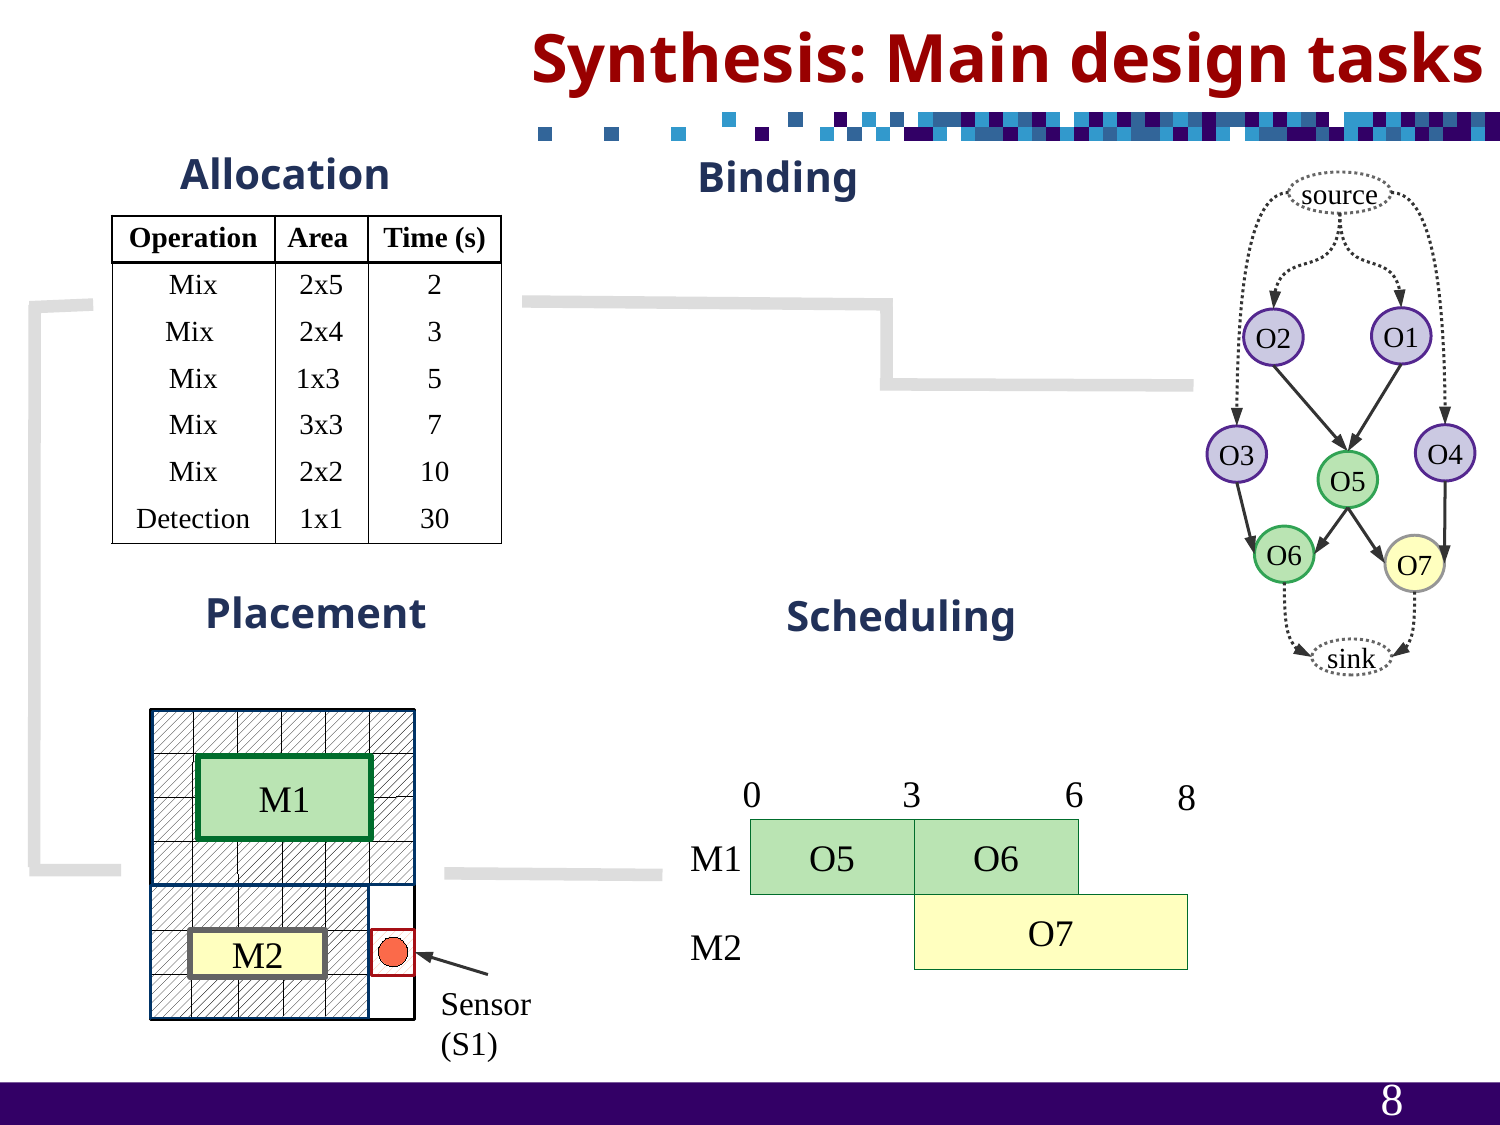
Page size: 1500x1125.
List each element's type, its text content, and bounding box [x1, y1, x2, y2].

text_box sink [1311, 638, 1392, 676]
text_box O4 [1415, 424, 1475, 481]
table_cell 3x3 [276, 403, 368, 450]
table_cell 5 [369, 356, 501, 403]
text_box Scheduling [740, 587, 1063, 635]
text_box O7 [1384, 535, 1445, 592]
text_box M1 [675, 826, 750, 887]
text_box O6 [1254, 526, 1315, 583]
table_cell Mix [113, 450, 275, 497]
text_box 3 [887, 762, 963, 819]
text_box O1 [1371, 307, 1432, 364]
text_box O2 [1243, 309, 1304, 366]
text_box Placement [173, 584, 459, 632]
text_box O5 [750, 819, 914, 895]
text_box O6 [914, 819, 1079, 895]
table_cell Mix [113, 309, 275, 356]
table_cell 1x3 [276, 356, 368, 403]
text_box M2 [675, 915, 788, 976]
table_cell Mix [113, 356, 275, 403]
title Synthesis: Main design tasks [0, 5, 1500, 106]
text_box O7 [914, 894, 1188, 970]
table_cell Mix [113, 264, 275, 309]
text_box 8 [1162, 765, 1238, 826]
text_box Binding [683, 155, 896, 203]
text_box M1 [198, 755, 371, 840]
text_box O5 [1318, 451, 1378, 508]
table_header Area [276, 217, 367, 261]
table_cell 2 [369, 264, 501, 309]
text_box M2 [190, 929, 326, 978]
text_box 0 [727, 762, 788, 823]
text_box [150, 709, 415, 1020]
table_cell 2x2 [276, 450, 368, 497]
table_cell 2x4 [276, 309, 368, 356]
table_cell 2x5 [276, 264, 368, 309]
table_cell 1x1 [276, 497, 368, 543]
text_box Allocation [160, 145, 411, 194]
table_cell 3 [369, 309, 501, 356]
table_cell Detection [113, 497, 275, 543]
table_header Time (s) [369, 217, 500, 261]
text_box O3 [1207, 425, 1267, 483]
table_cell 30 [369, 497, 501, 543]
text_box 6 [1050, 762, 1126, 823]
text_box Sensor (S1) [425, 974, 551, 1070]
text_box source [1288, 171, 1391, 214]
table_cell 10 [369, 450, 501, 497]
table_header Operation [113, 217, 274, 261]
table_cell 7 [369, 403, 501, 450]
table_cell Mix [113, 403, 275, 450]
